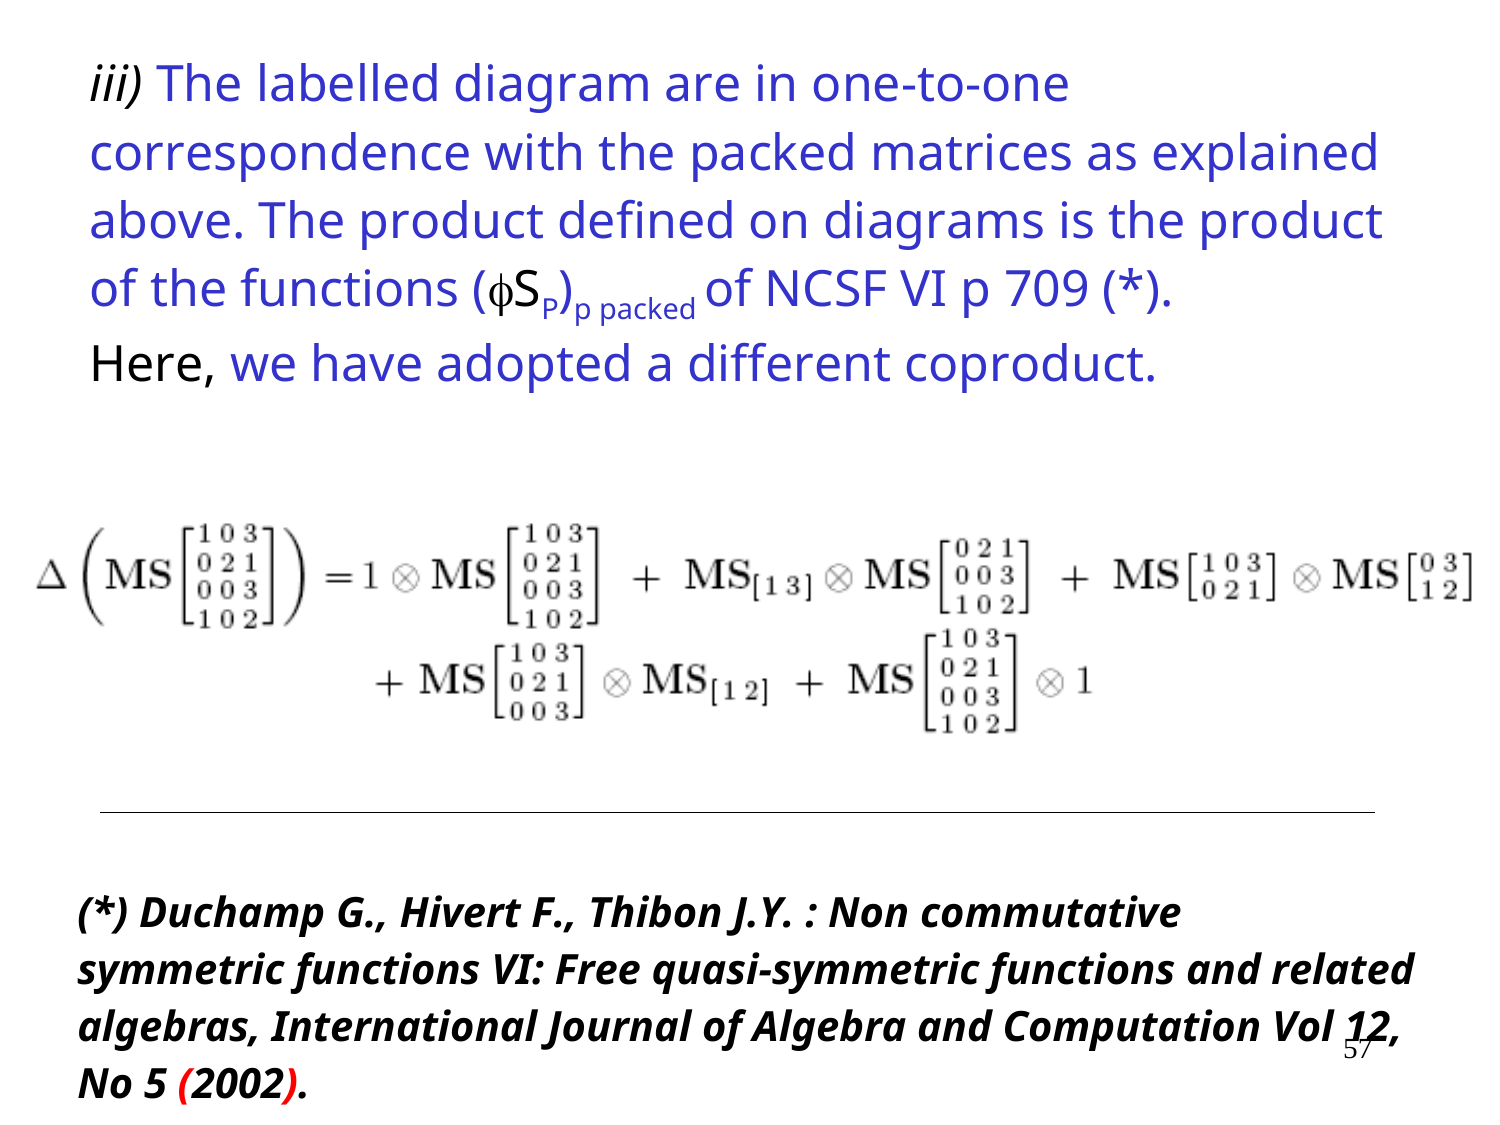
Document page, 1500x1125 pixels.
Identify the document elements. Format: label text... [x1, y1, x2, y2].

picture [0, 499, 1500, 763]
text_box iii) The labelled diagram are in one-to-one correspondence with the packed matrices as explained above. The product defined on diagrams is the product of the functions (SP)p packed of NCSF VI p 709 (*). Here, we have adopted a different coproduct. [75, 40, 1451, 404]
text_box (*) Duchamp G., Hivert F., Thibon J.Y. : Non commutative symmetric functions VI: Free quasi-symmetric functions and related algebras, International Journal of Algebra and Computation Vol 12, No 5 (2002). [62, 874, 1438, 1119]
